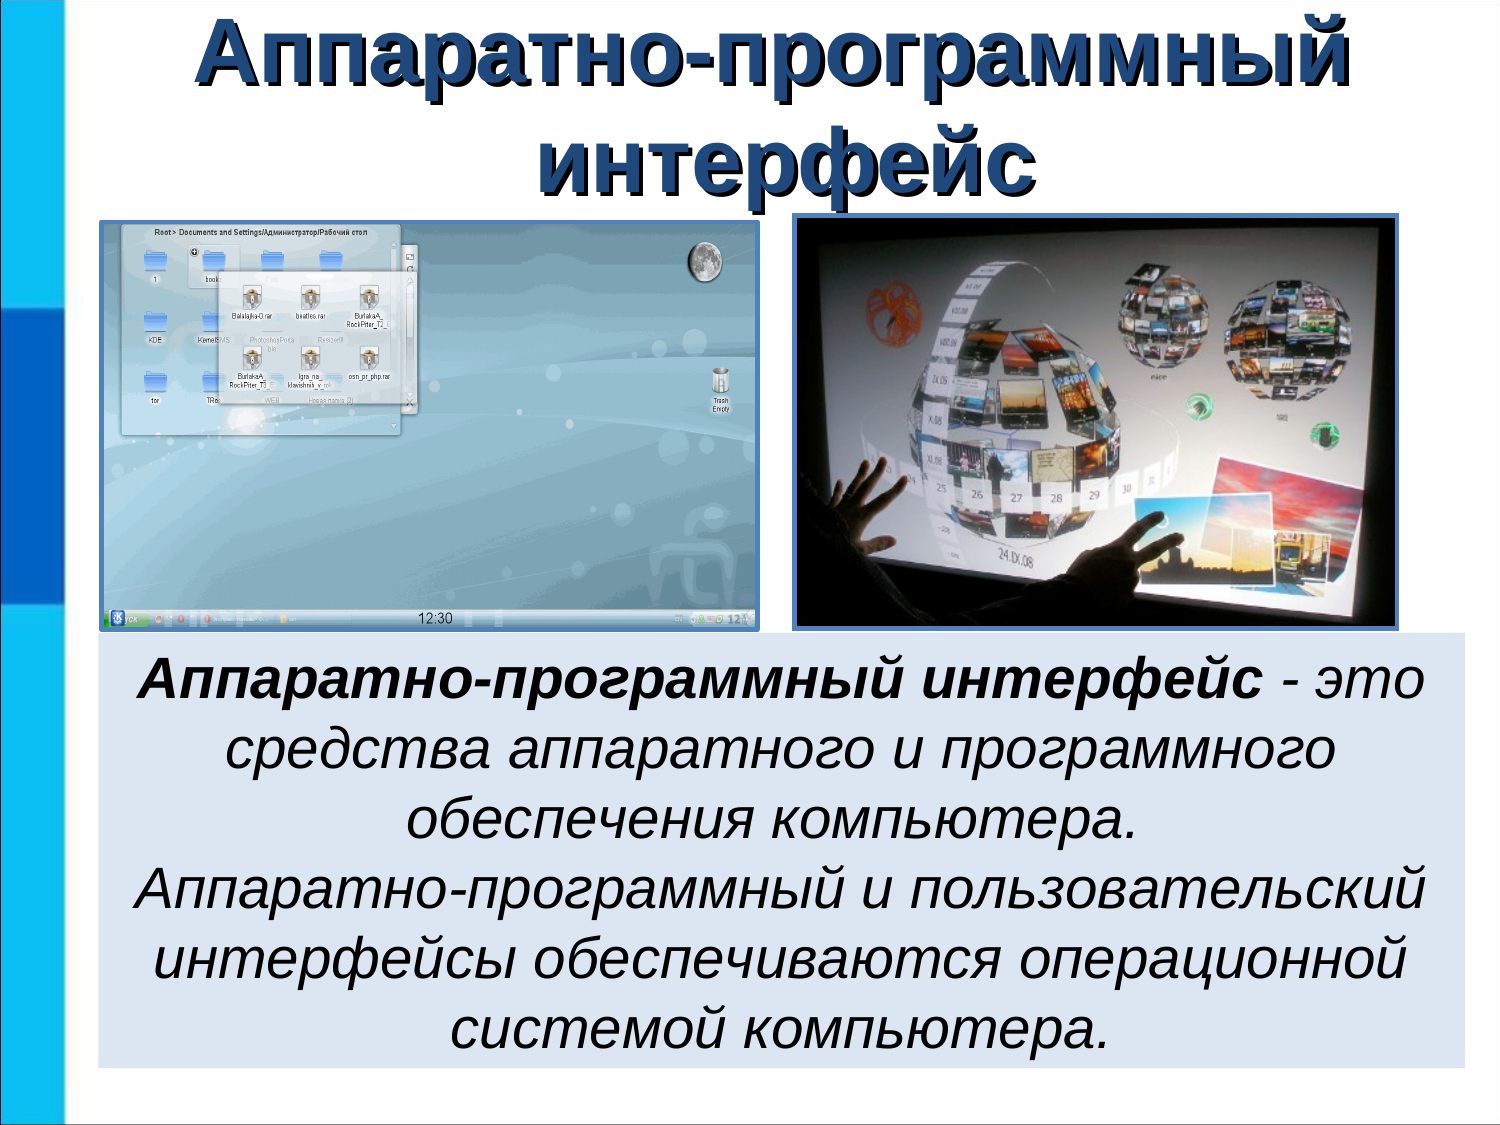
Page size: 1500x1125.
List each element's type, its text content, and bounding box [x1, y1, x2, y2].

text_box Аппаратно-программный интерфейс - это средства аппаратного и программного обеспечения компьютера. Аппаратно-программный и пользовательский интерфейсы обеспечиваются операционной системой компьютера. [98, 632, 1465, 1069]
picture [0, 0, 1500, 1125]
title Аппаратно-программный интерфейс [70, 0, 1500, 201]
picture [796, 217, 1395, 627]
